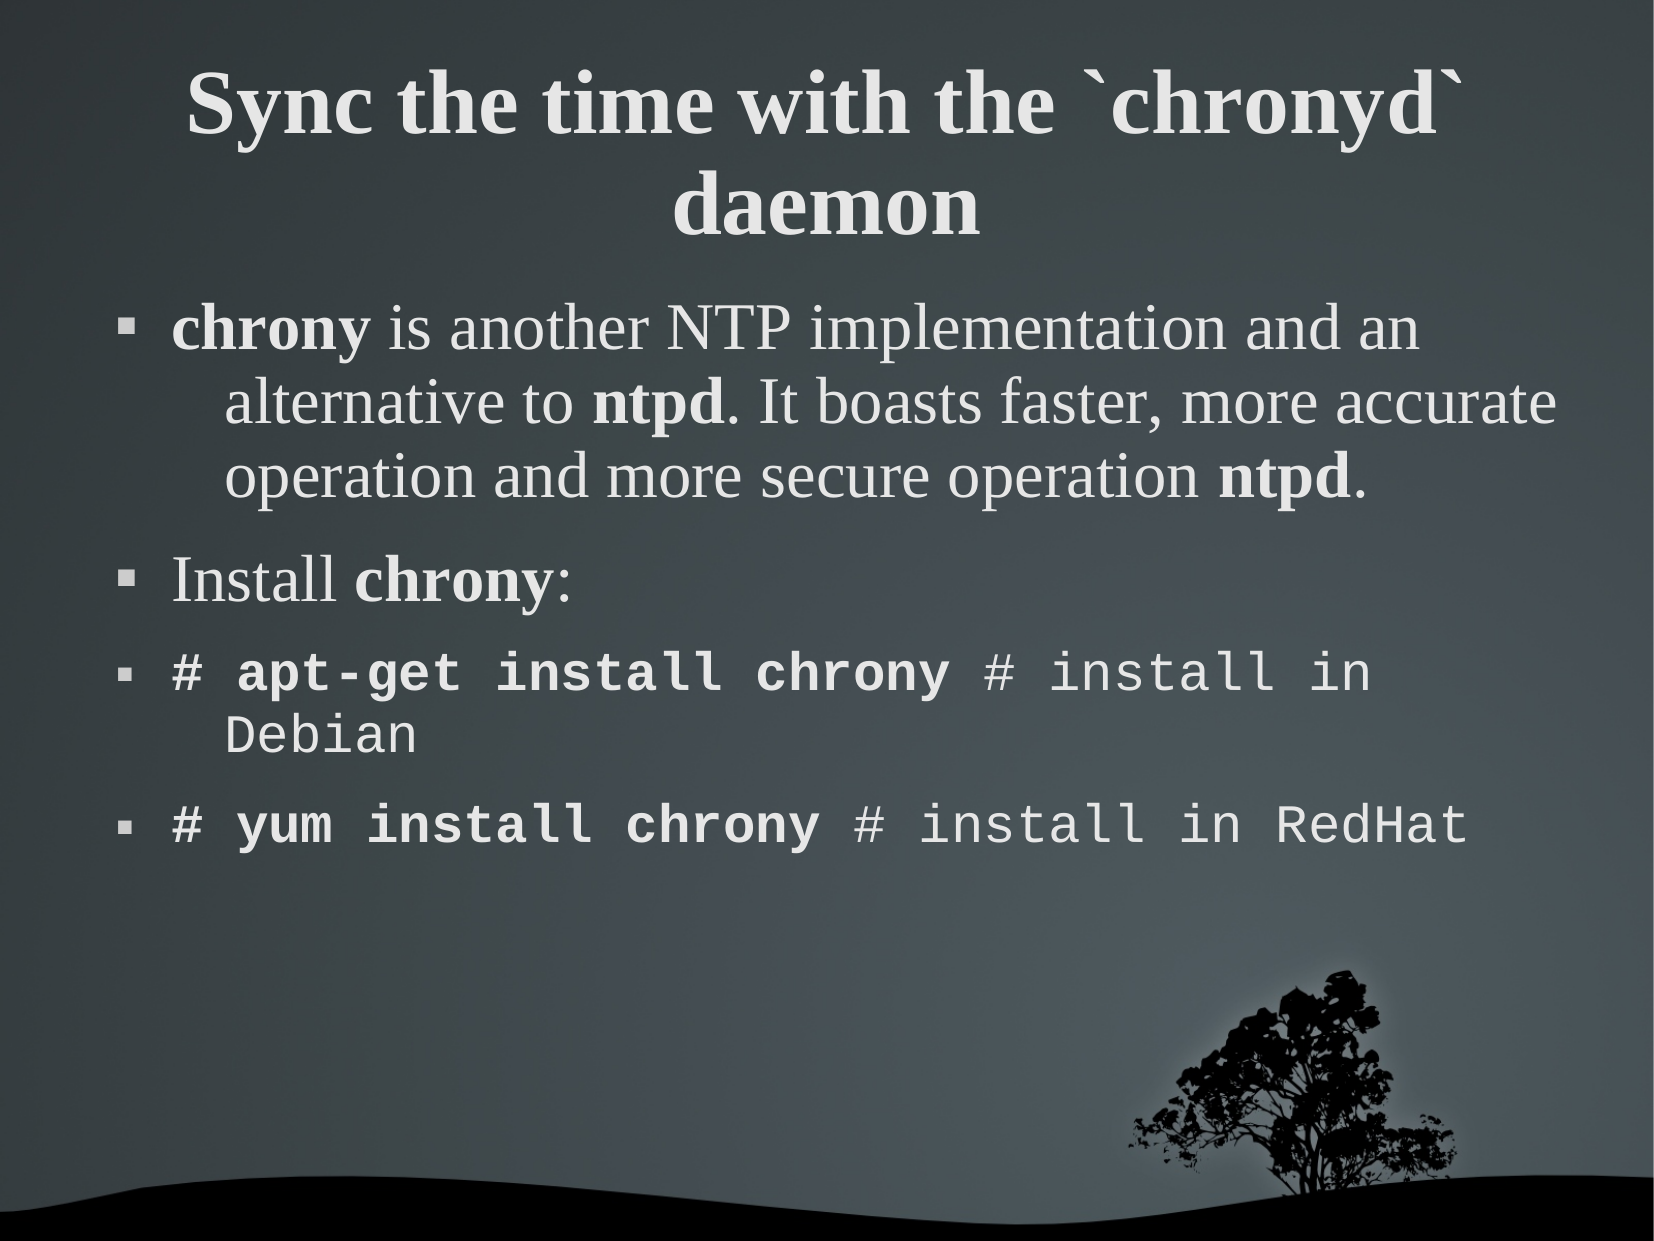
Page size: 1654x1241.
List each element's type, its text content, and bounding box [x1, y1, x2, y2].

title Sync the time with the `chronyd` daemon [82, 49, 1571, 257]
list chrony is another NTP implementation and an alternative to ntpd. It boasts faster, more accurate operation and more secure operation ntpd. Install chrony: # apt-get install chrony # install in Debian # yum install chrony # install in RedHat [82, 290, 1571, 1109]
picture [0, 0, 1654, 1241]
